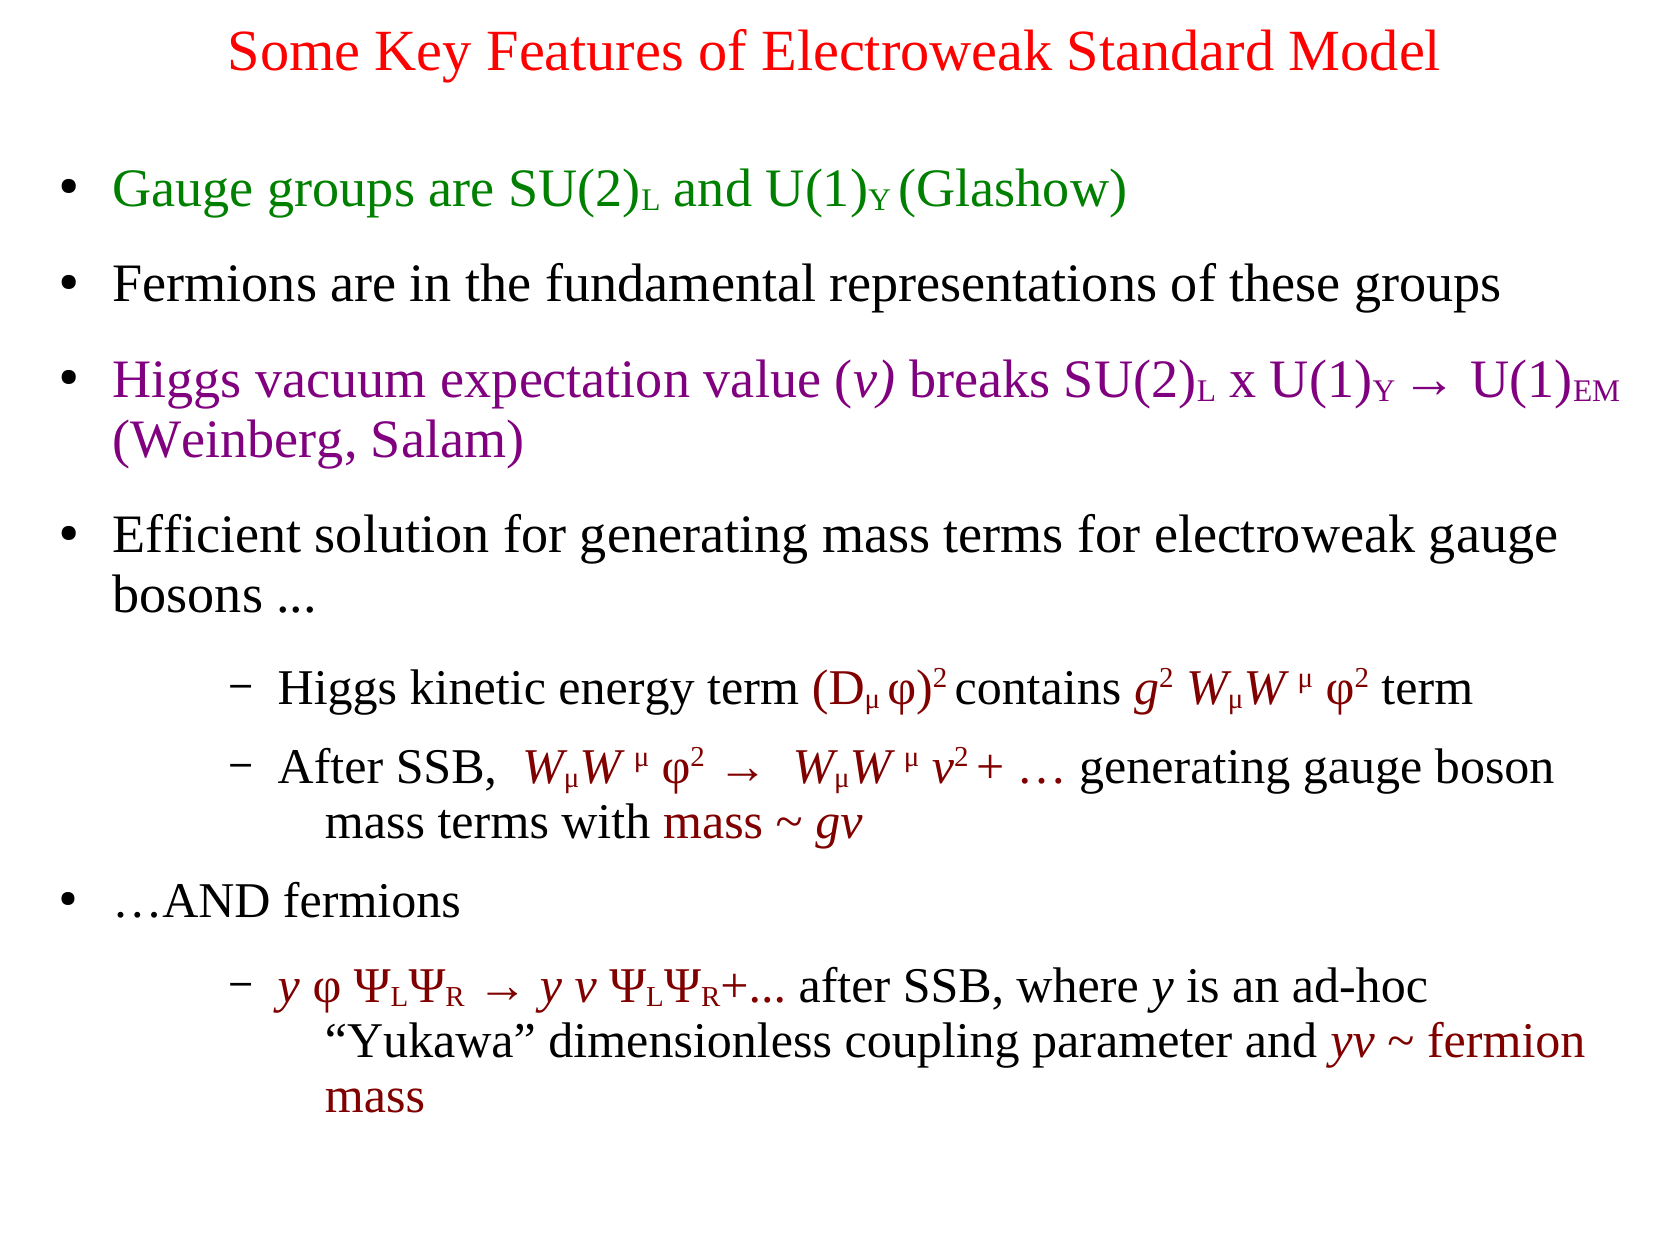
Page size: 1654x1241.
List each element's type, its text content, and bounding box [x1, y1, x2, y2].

title Some Key Features of Electroweak Standard Model [128, 0, 1541, 144]
list Gauge groups are SU(2)L and U(1)Y (Glashow) Fermions are in the fundamental representations of these groups Higgs vacuum expectation value (v) breaks SU(2)L x U(1)Y → U(1)EM (Weinberg, Salam) Efficient solution for generating mass terms for electroweak gauge bosons ... Higgs kinetic energy term (Dμ φ)2 contains g2 WμW μ φ2 term After SSB, WμW μ φ2 → WμW μ v2 + … generating gauge boson mass terms with mass ~ gv …AND fermions y φ ΨLΨR → y v ΨLΨR+... after SSB, where y is an ad-hoc “Yukawa” dimensionless coupling parameter and yv ~ fermion mass [41, 158, 1635, 1231]
